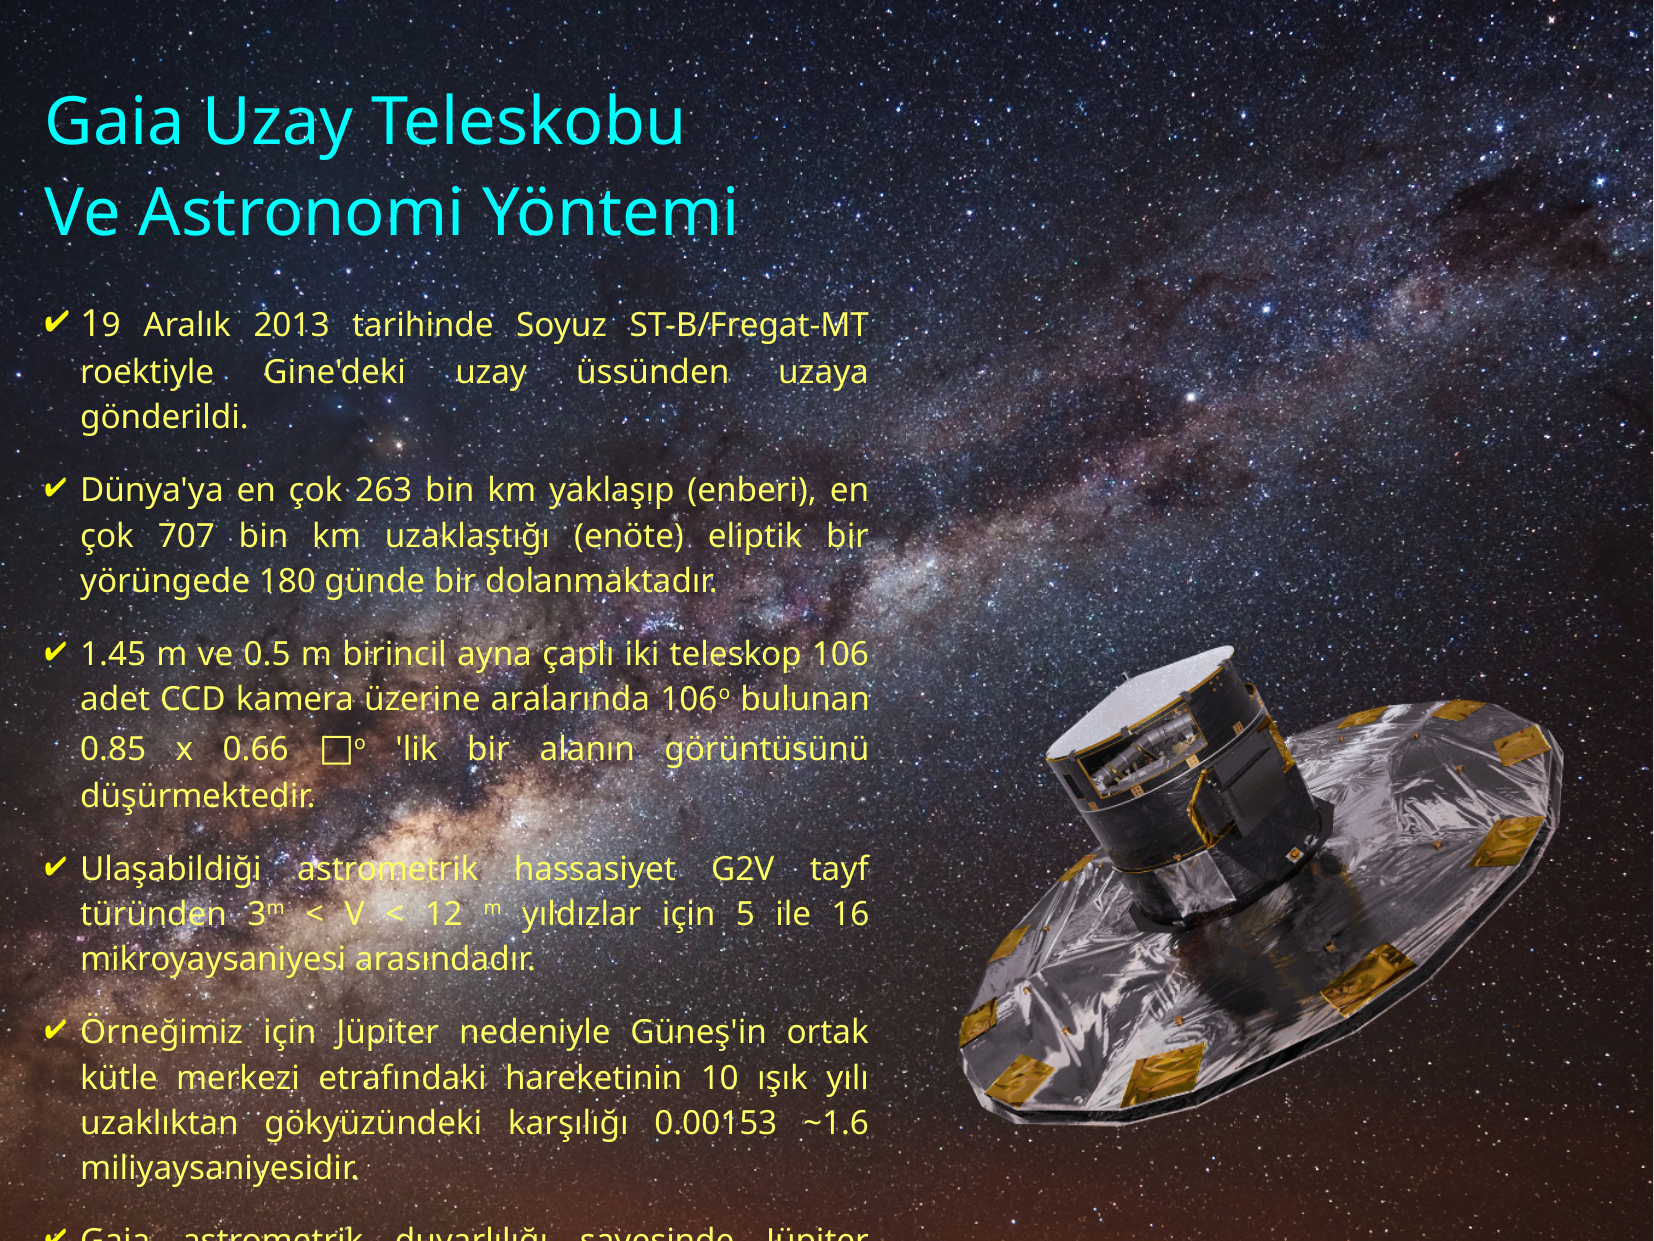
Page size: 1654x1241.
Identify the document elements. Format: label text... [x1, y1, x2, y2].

text_box Gaia Uzay Teleskobu Ve Astronomi Yöntemi 19 Aralık 2013 tarihinde Soyuz ST-B/Fregat-MT roektiyle Gine'deki uzay üssünden uzaya gönderildi. Dünya'ya en çok 263 bin km yaklaşıp (enberi), en çok 707 bin km uzaklaştığı (enöte) eliptik bir yörüngede 180 günde bir dolanmaktadır. 1.45 m ve 0.5 m birincil ayna çaplı iki teleskop 106 adet CCD kamera üzerine aralarında 106o bulunan 0.85 x 0.66 □o 'lik bir alanın görüntüsünü düşürmektedir. Ulaşabildiği astrometrik hassasiyet G2V tayf türünden 3m < V < 12 m yıldızlar için 5 ile 16 mikroyaysaniyesi arasındadır. Örneğimiz için Jüpiter nedeniyle Güneş'in ortak kütle merkezi etrafındaki hareketinin 10 ışık yılı uzaklıktan gökyüzündeki karşılığı 0.00153 ~1.6 miliyaysaniyesidir. Gaia astrometrik duyarlılığı sayesinde Jüpiter benzeri bir gezegenin 10 ışık yılı uzaklıktan keşfedilmesini kolaylıkla sağlayabilir! [30, 65, 886, 1241]
picture [0, 0, 1654, 1241]
